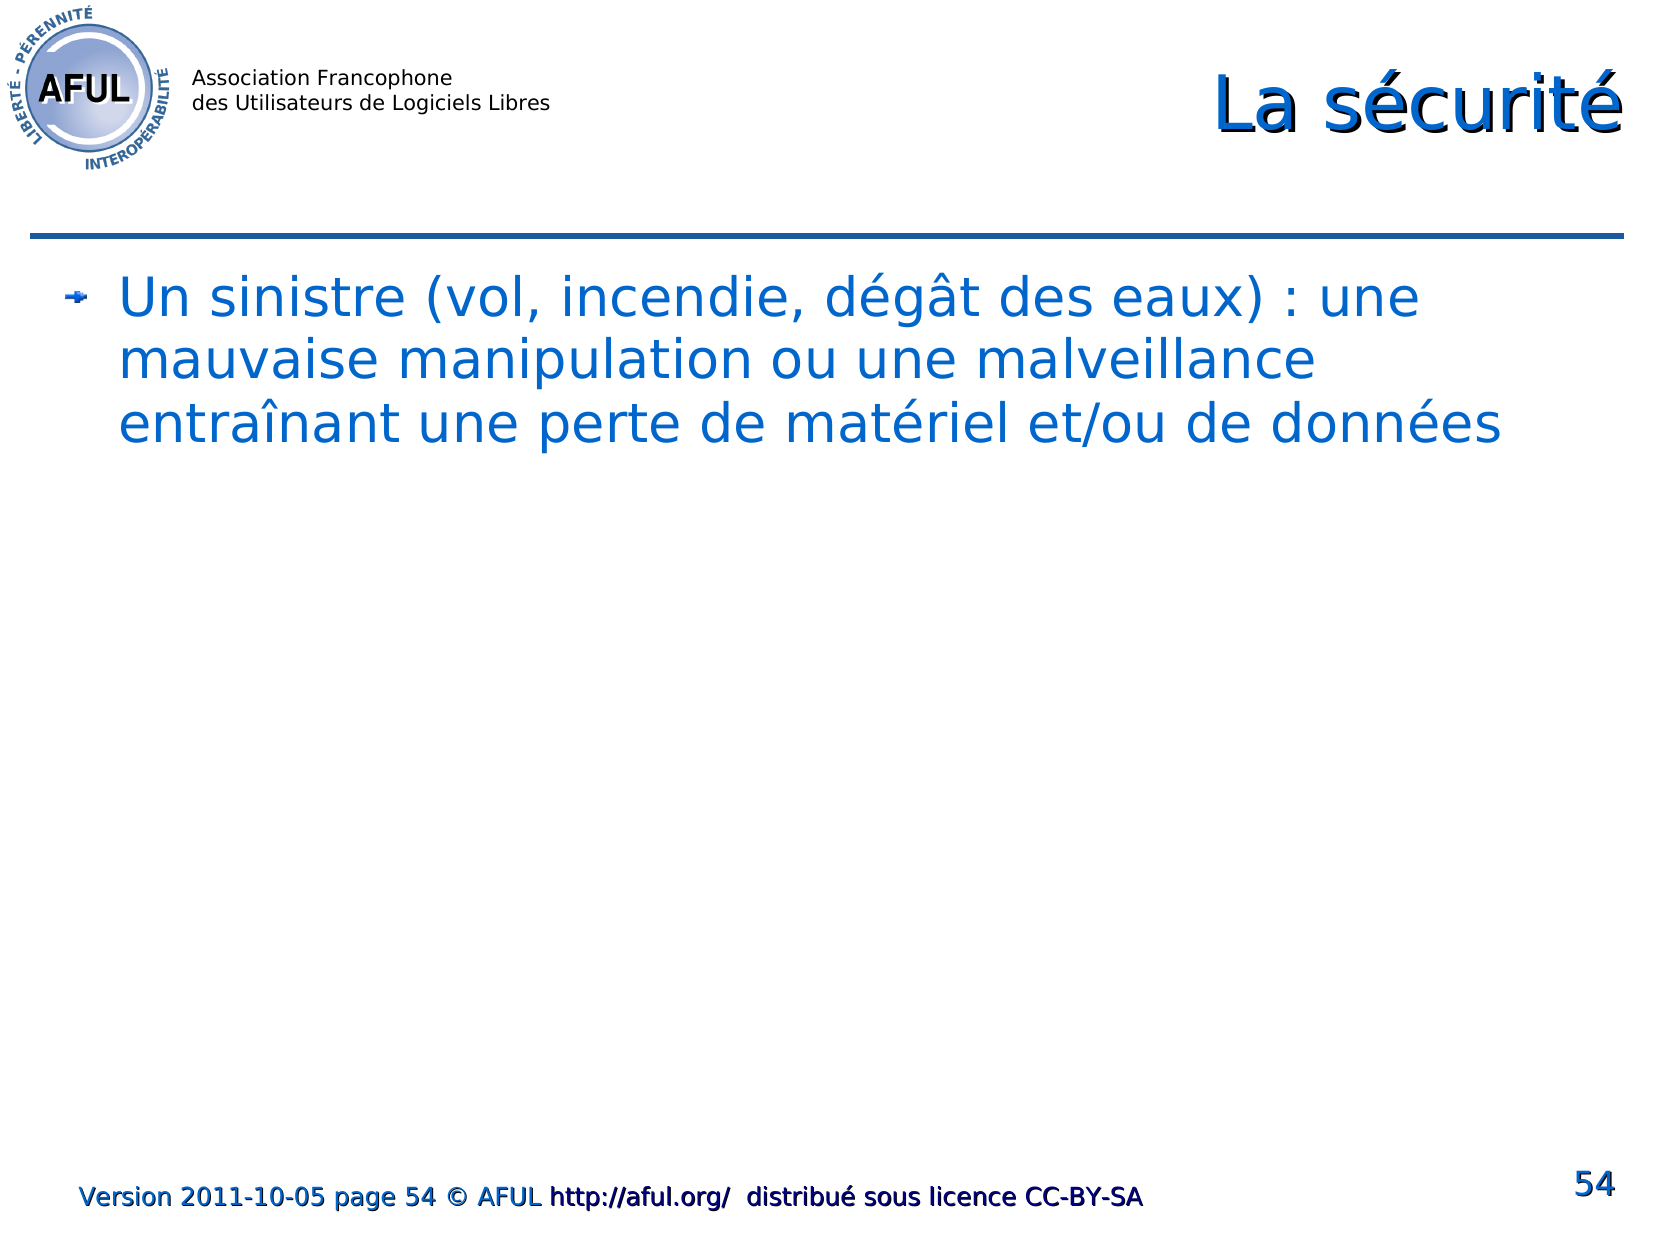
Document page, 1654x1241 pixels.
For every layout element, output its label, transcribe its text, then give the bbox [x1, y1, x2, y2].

list Un sinistre (vol, incendie, dégât des eaux) : une mauvaise manipulation ou une malveillance entraînant une perte de matériel et/ou de données [47, 265, 1595, 1211]
picture [0, 0, 178, 178]
title La sécurité [501, 0, 1625, 207]
